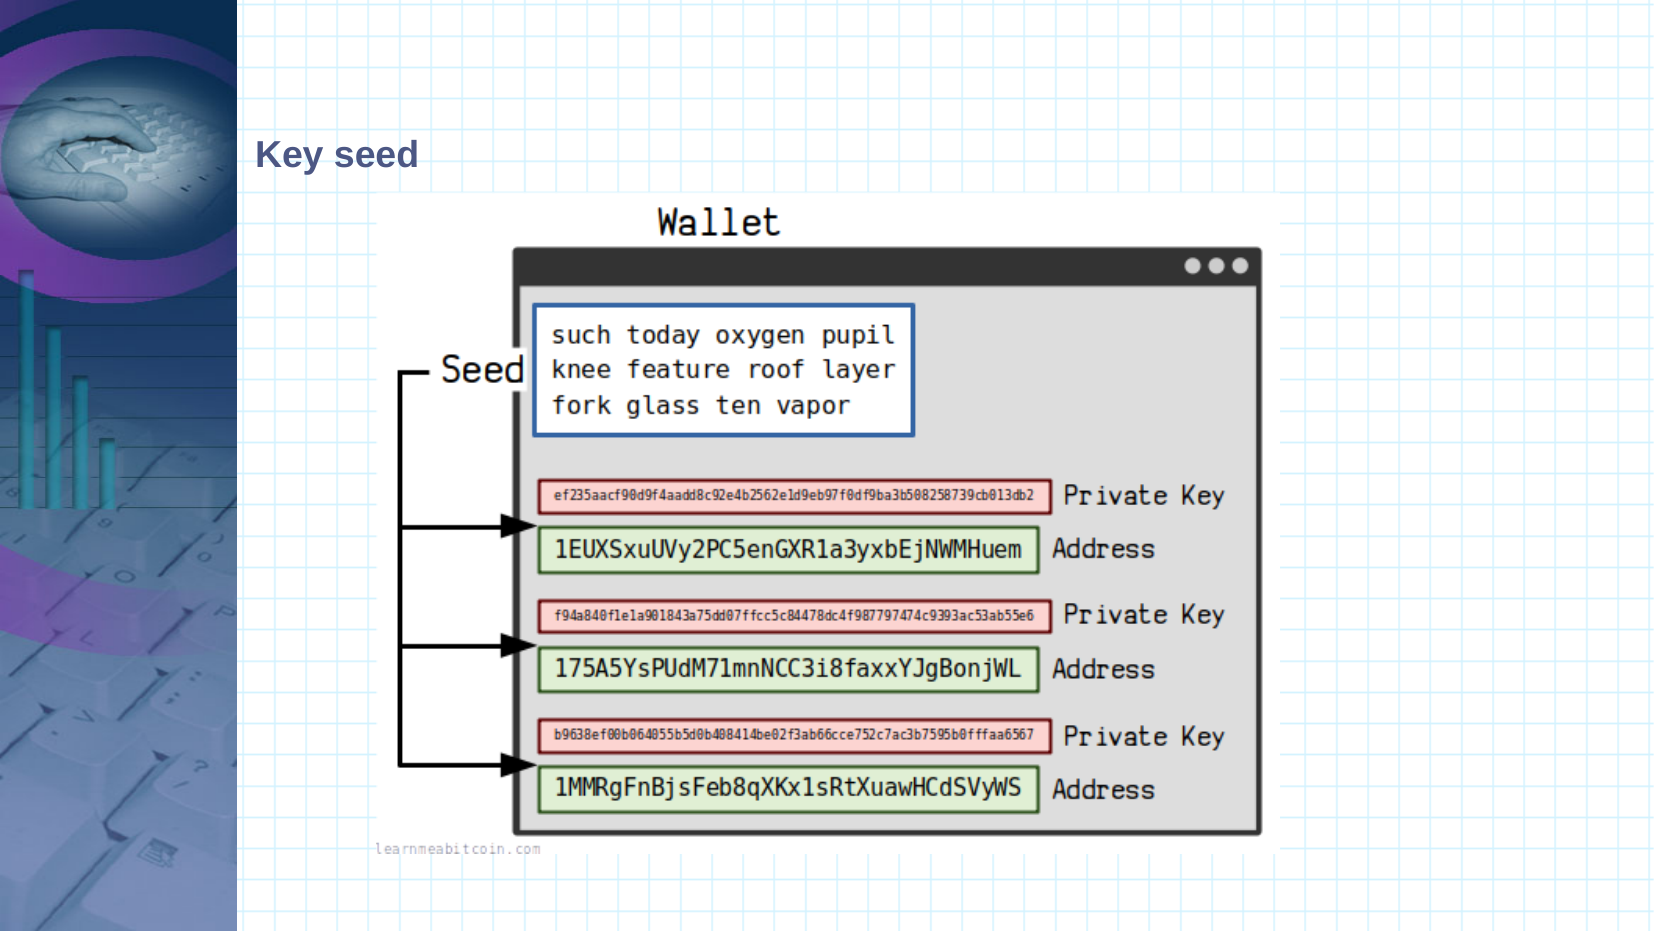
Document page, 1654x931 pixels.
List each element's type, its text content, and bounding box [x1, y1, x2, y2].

title Key seed [254, 77, 1640, 233]
picture [0, 0, 1654, 931]
